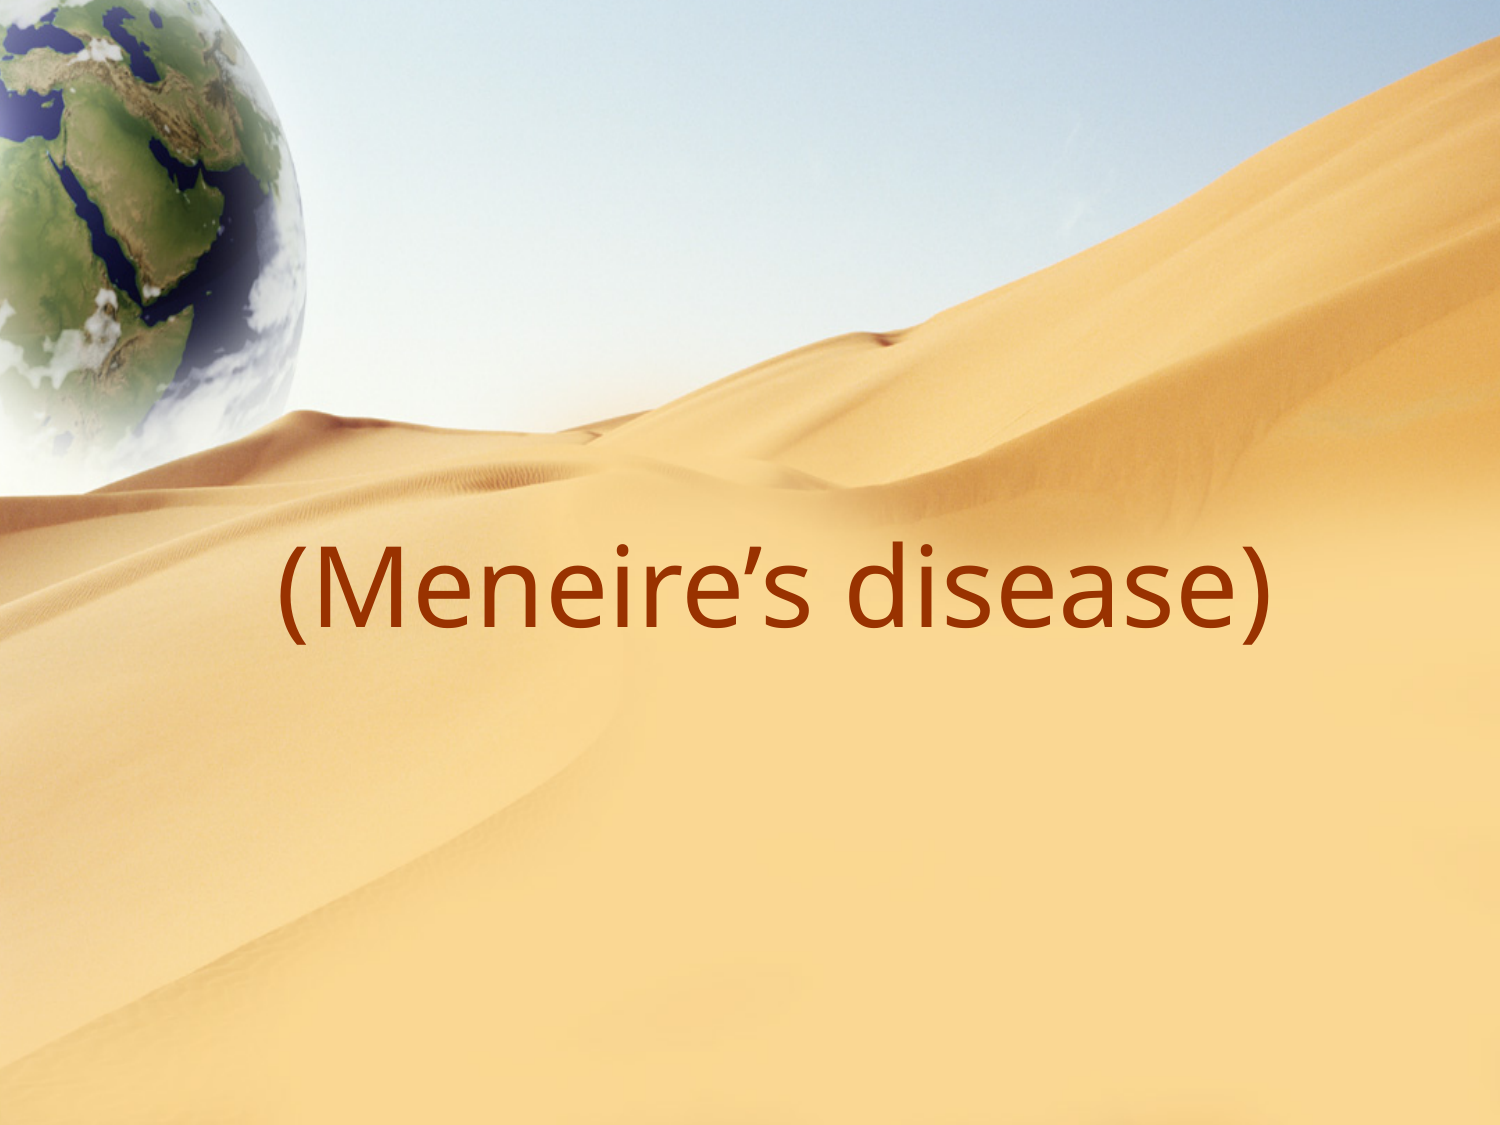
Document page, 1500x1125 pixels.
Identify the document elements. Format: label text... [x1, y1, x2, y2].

text_box (Meneire’s disease) [137, 500, 1413, 688]
picture [0, 0, 1500, 1125]
